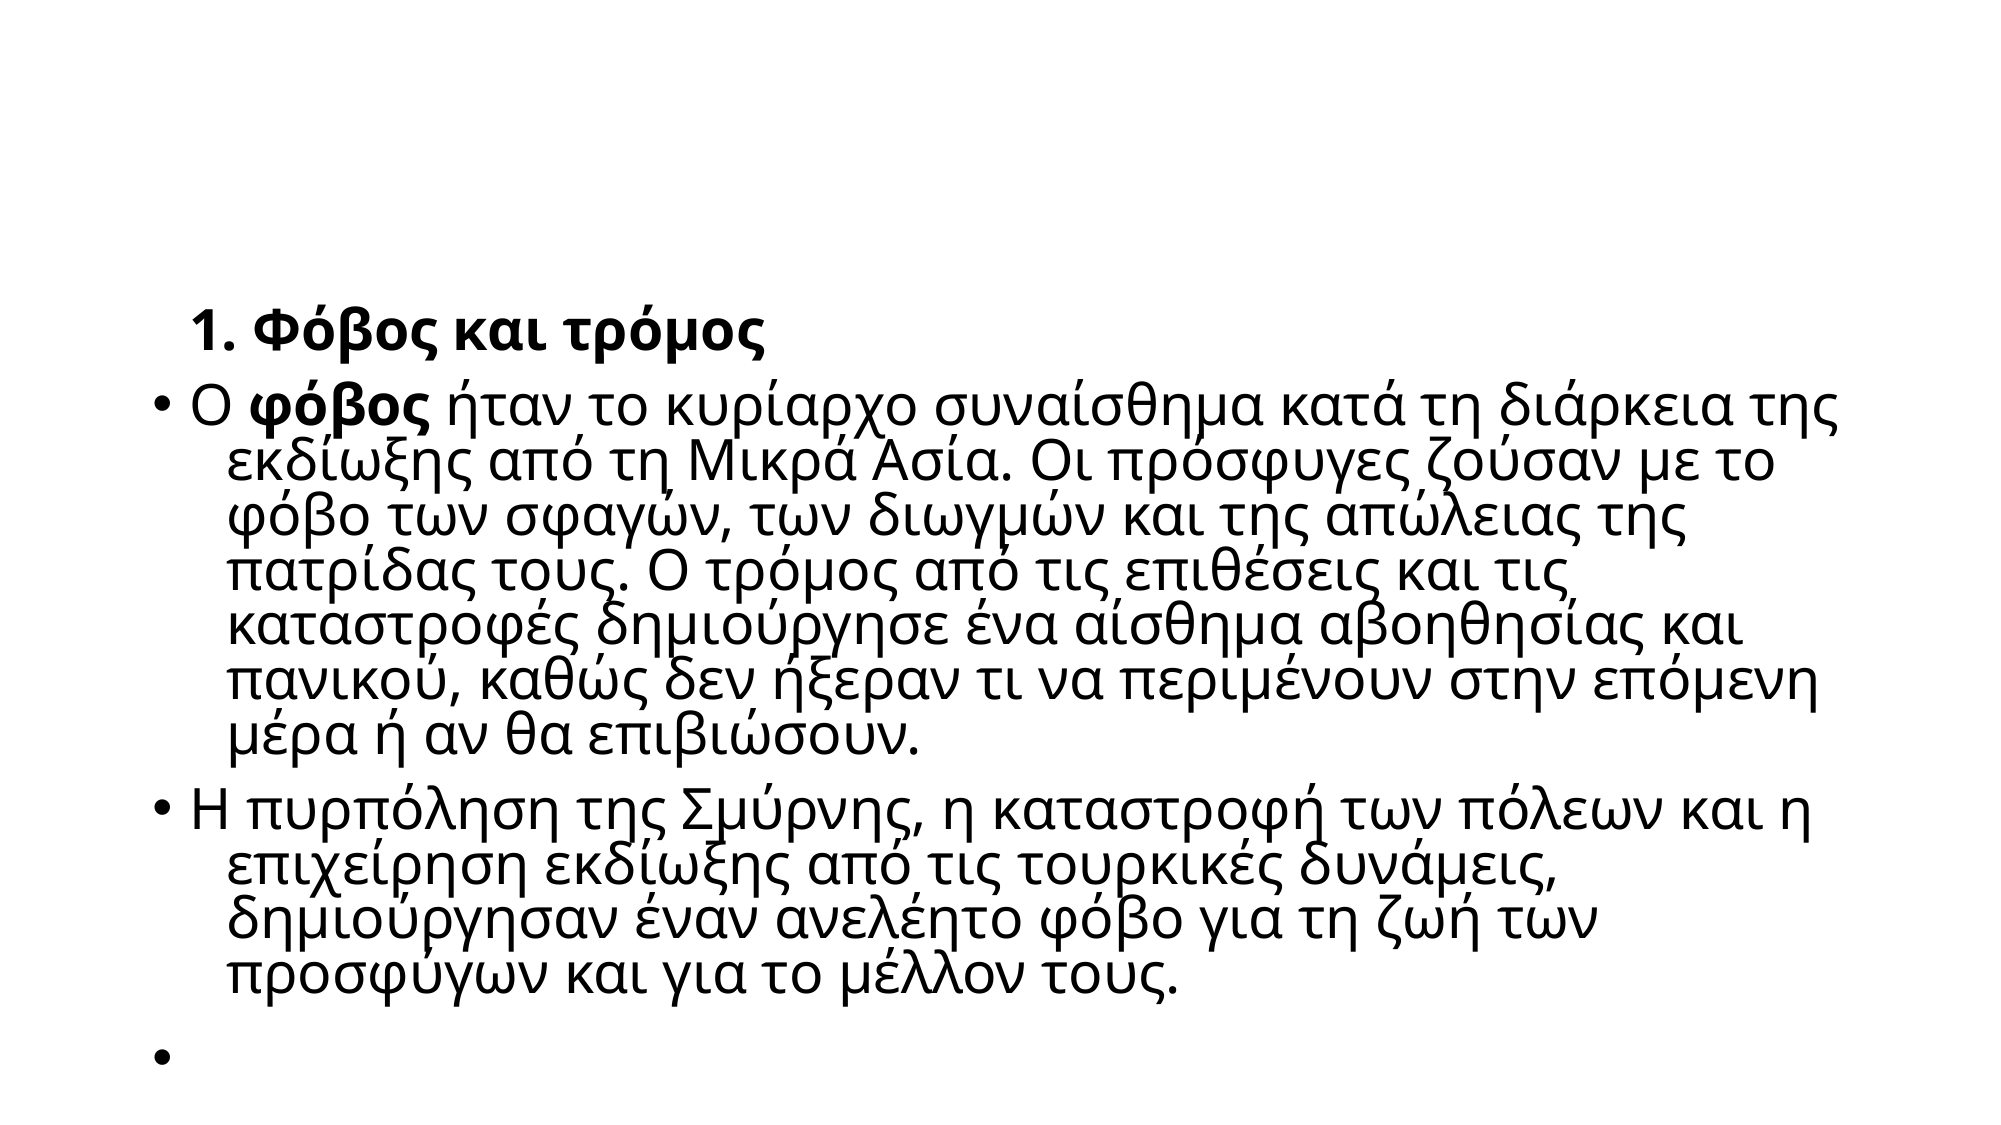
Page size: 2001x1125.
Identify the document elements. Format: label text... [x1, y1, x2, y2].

list 1. Φόβος και τρόμος Ο φόβος ήταν το κυρίαρχο συναίσθημα κατά τη διάρκεια της εκδίωξης από τη Μικρά Ασία. Οι πρόσφυγες ζούσαν με το φόβο των σφαγών, των διωγμών και της απώλειας της πατρίδας τους. Ο τρόμος από τις επιθέσεις και τις καταστροφές δημιούργησε ένα αίσθημα αβοηθησίας και πανικού, καθώς δεν ήξεραν τι να περιμένουν στην επόμενη μέρα ή αν θα επιβιώσουν. Η πυρπόληση της Σμύρνης, η καταστροφή των πόλεων και η επιχείρηση εκδίωξης από τις τουρκικές δυνάμεις, δημιούργησαν έναν ανελέητο φόβο για τη ζωή των προσφύγων και για το μέλλον τους. [137, 299, 1863, 1014]
